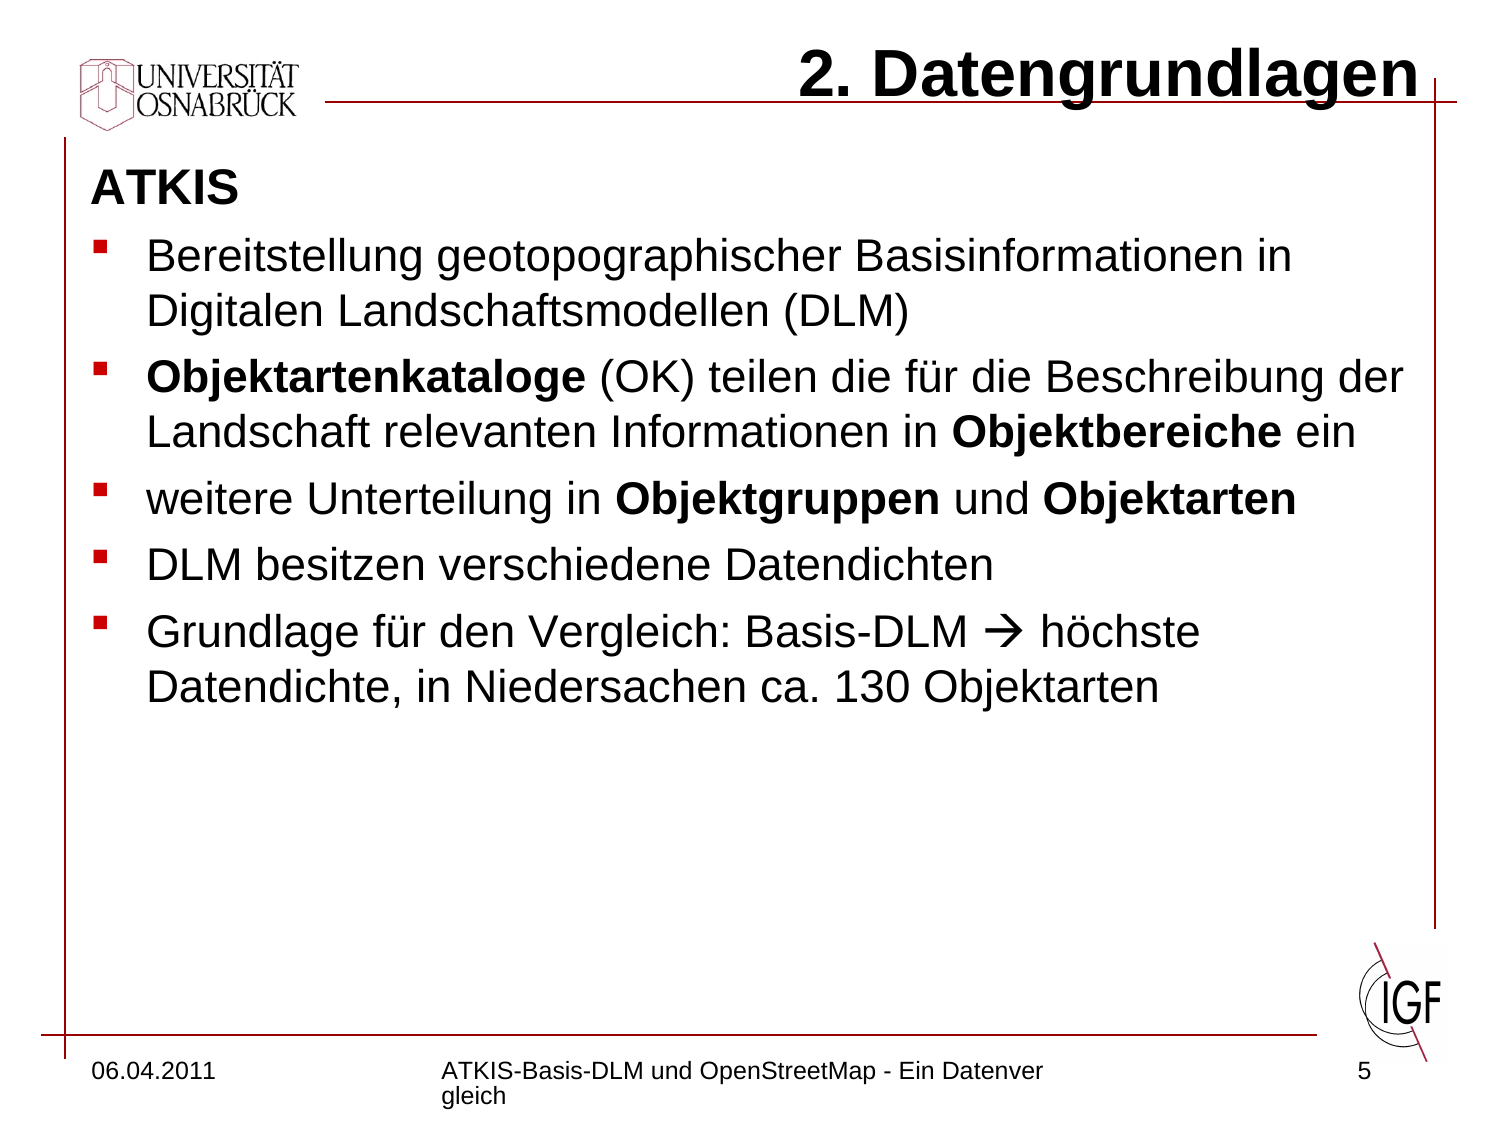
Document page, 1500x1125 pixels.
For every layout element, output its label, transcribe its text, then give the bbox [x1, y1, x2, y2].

picture [79, 59, 299, 131]
picture [1359, 942, 1448, 1062]
title 2. Datengrundlagen [460, 18, 1436, 121]
list ATKIS Bereitstellung geotopographischer Basisinformationen in Digitalen Landschaftsmodellen (DLM) Objektartenkataloge (OK) teilen die für die Beschreibung der Landschaft relevanten Informationen in Objektbereiche ein weitere Unterteilung in Objektgruppen und Objektarten DLM besitzen verschiedene Datendichten Grundlage für den Vergleich: Basis-DLM  höchste Datendichte, in Niedersachen ca. 130 Objektarten [75, 146, 1426, 1019]
